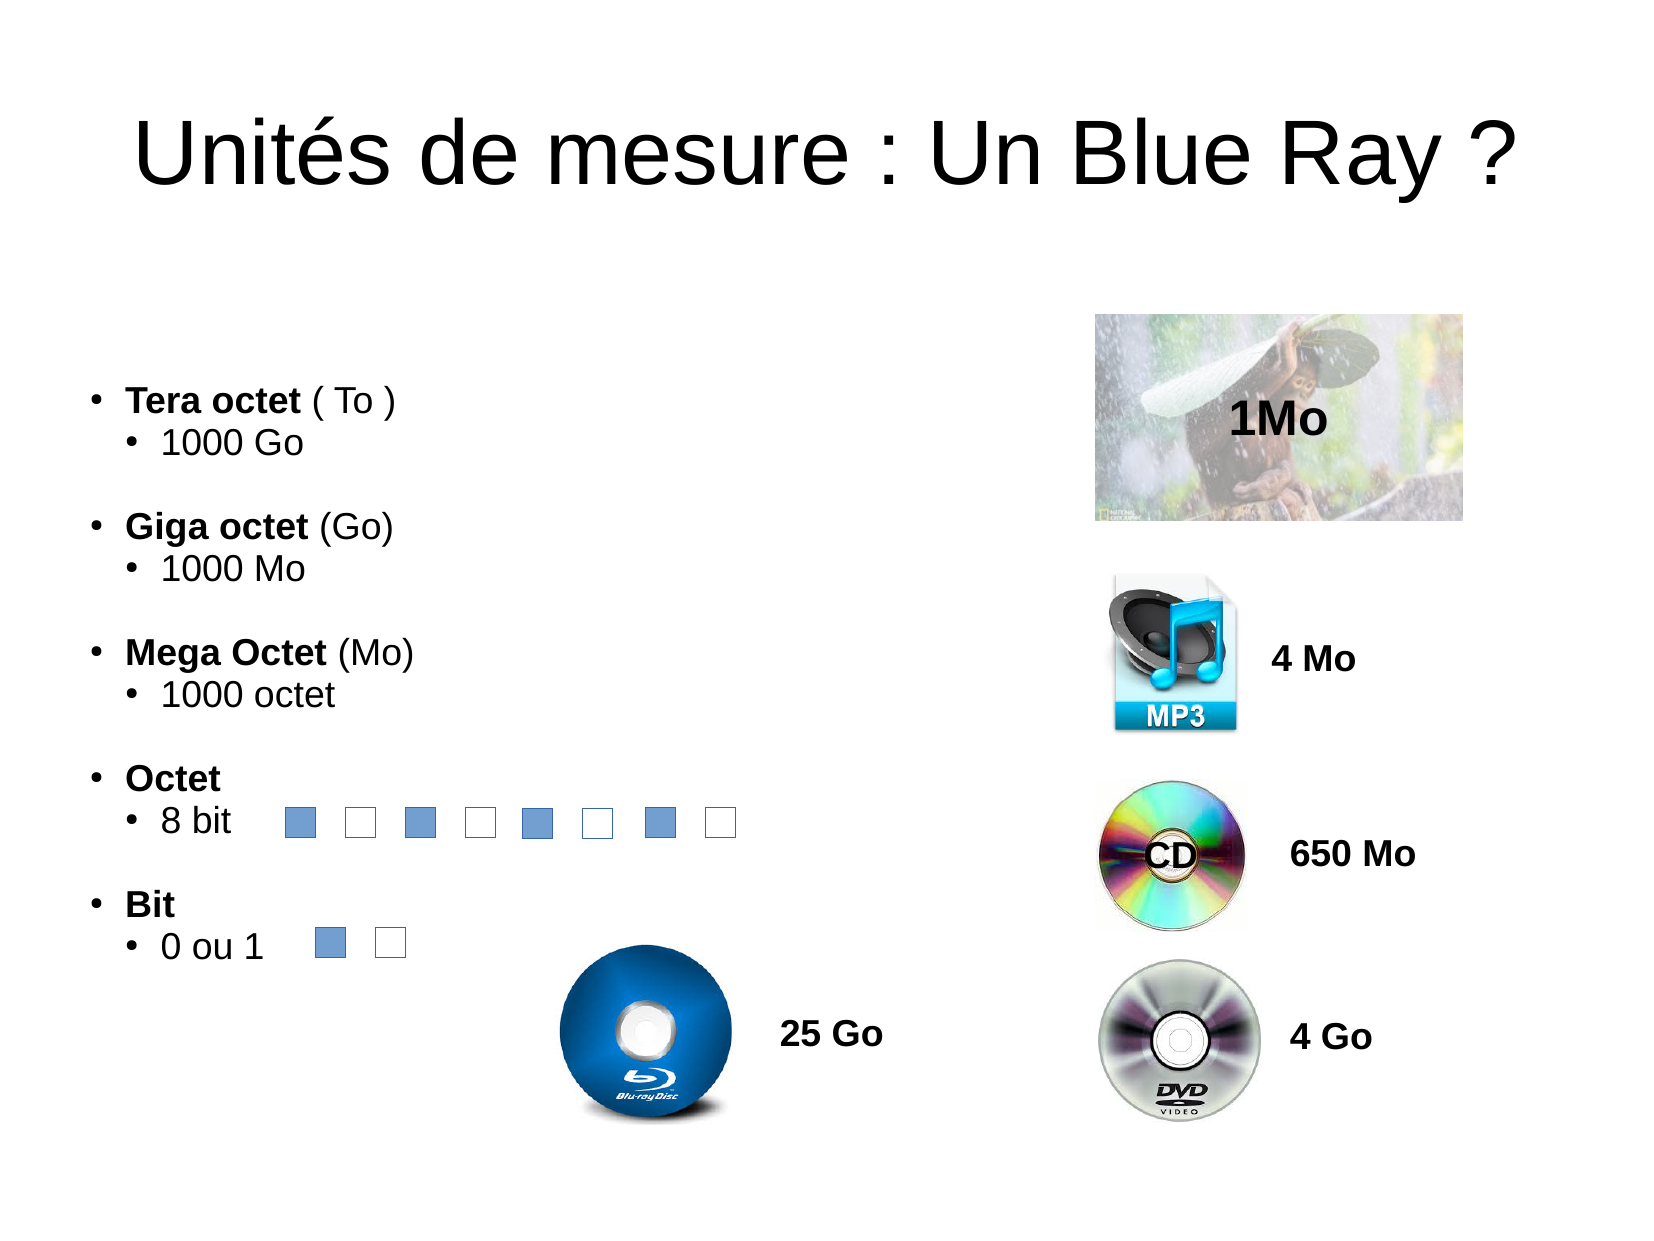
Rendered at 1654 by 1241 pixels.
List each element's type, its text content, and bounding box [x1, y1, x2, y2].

text_box 4 Go [1275, 1008, 1474, 1066]
text_box [405, 807, 436, 838]
text_box [285, 807, 316, 838]
text_box 650 Mo [1275, 825, 1474, 882]
picture [1095, 573, 1257, 736]
text_box [315, 927, 346, 958]
picture [1098, 959, 1261, 1125]
text_box 4 Mo [1256, 630, 1456, 687]
text_box [522, 808, 553, 839]
picture [555, 944, 736, 1126]
title Unités de mesure : Un Blue Ray ? [82, 49, 1571, 257]
picture [1095, 779, 1247, 932]
picture [1095, 315, 1463, 521]
text_box [645, 807, 676, 838]
text_box 25 Go [765, 1005, 964, 1062]
text_box Tera octet ( To ) 1000 Go Giga octet (Go) 1000 Mo Mega Octet (Mo) 1000 octet Octet 8 bit Bit 0 ou 1 [75, 372, 430, 976]
